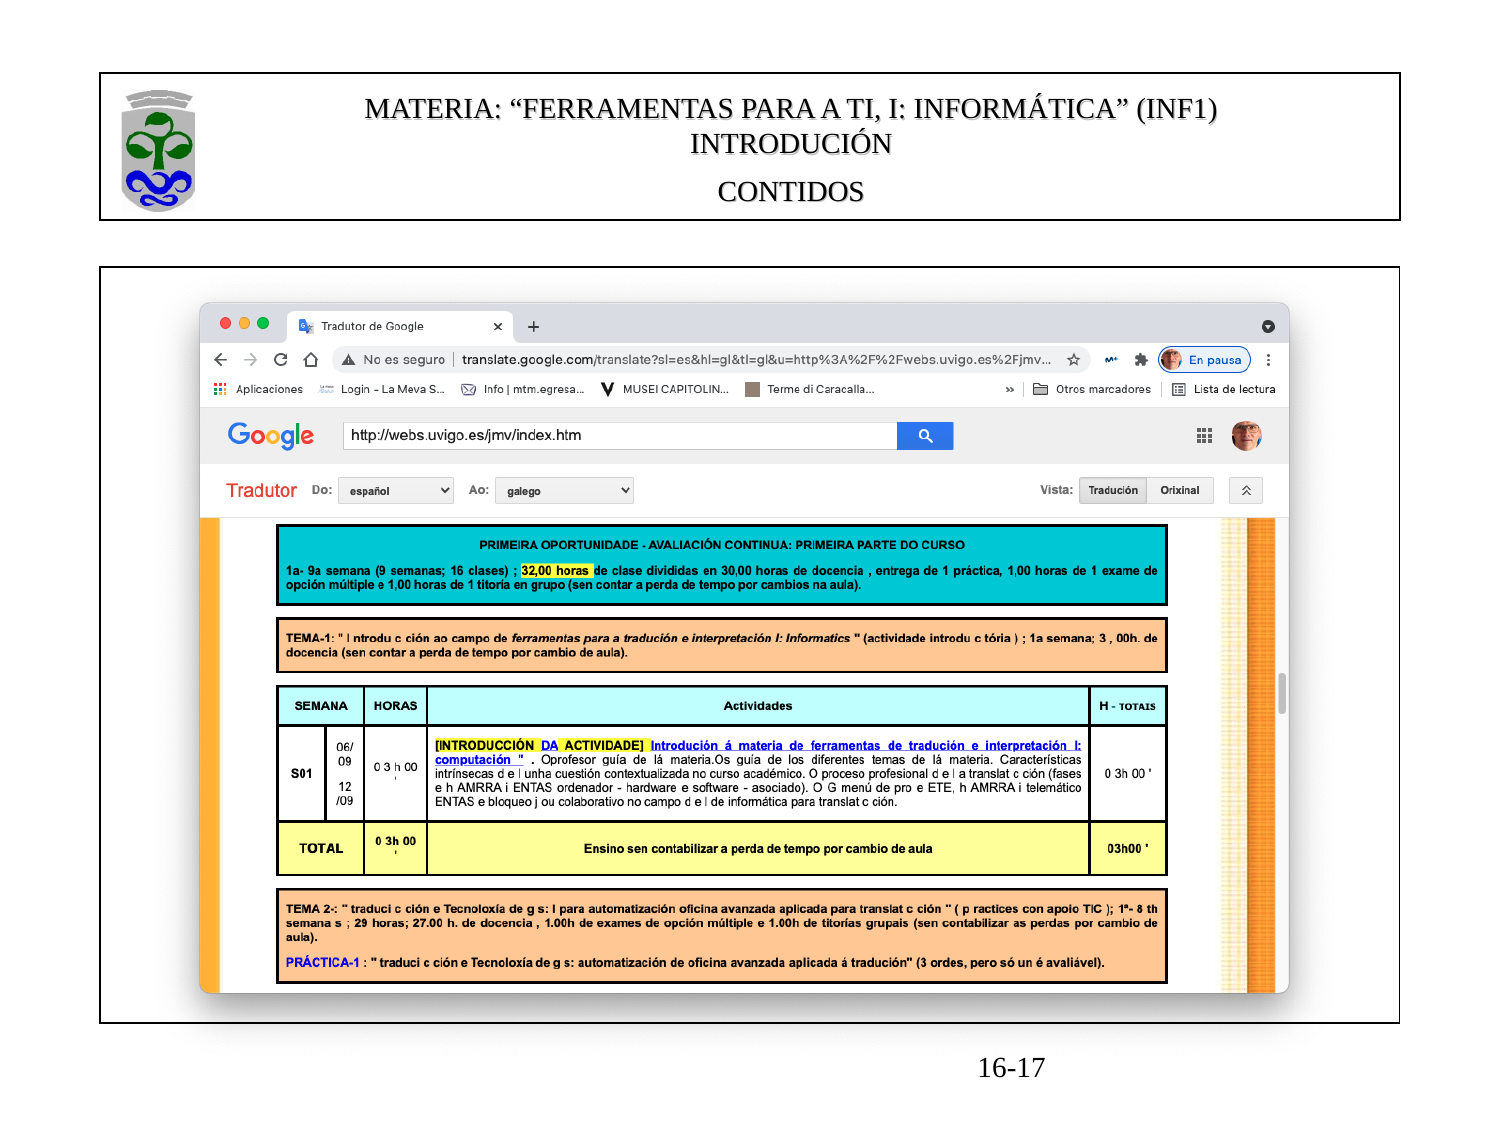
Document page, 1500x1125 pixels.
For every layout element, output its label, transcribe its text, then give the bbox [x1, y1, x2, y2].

text_box MATERIA: “FERRAMENTAS PARA A TI, I: INFORMÁTICA” (INF1) INTRODUCIÓN CONTIDOS [206, 81, 1377, 217]
text_box CONTENIDOS [147, 172, 1341, 223]
picture [147, 267, 1341, 1062]
text_box 16-17 [962, 1040, 1423, 1083]
